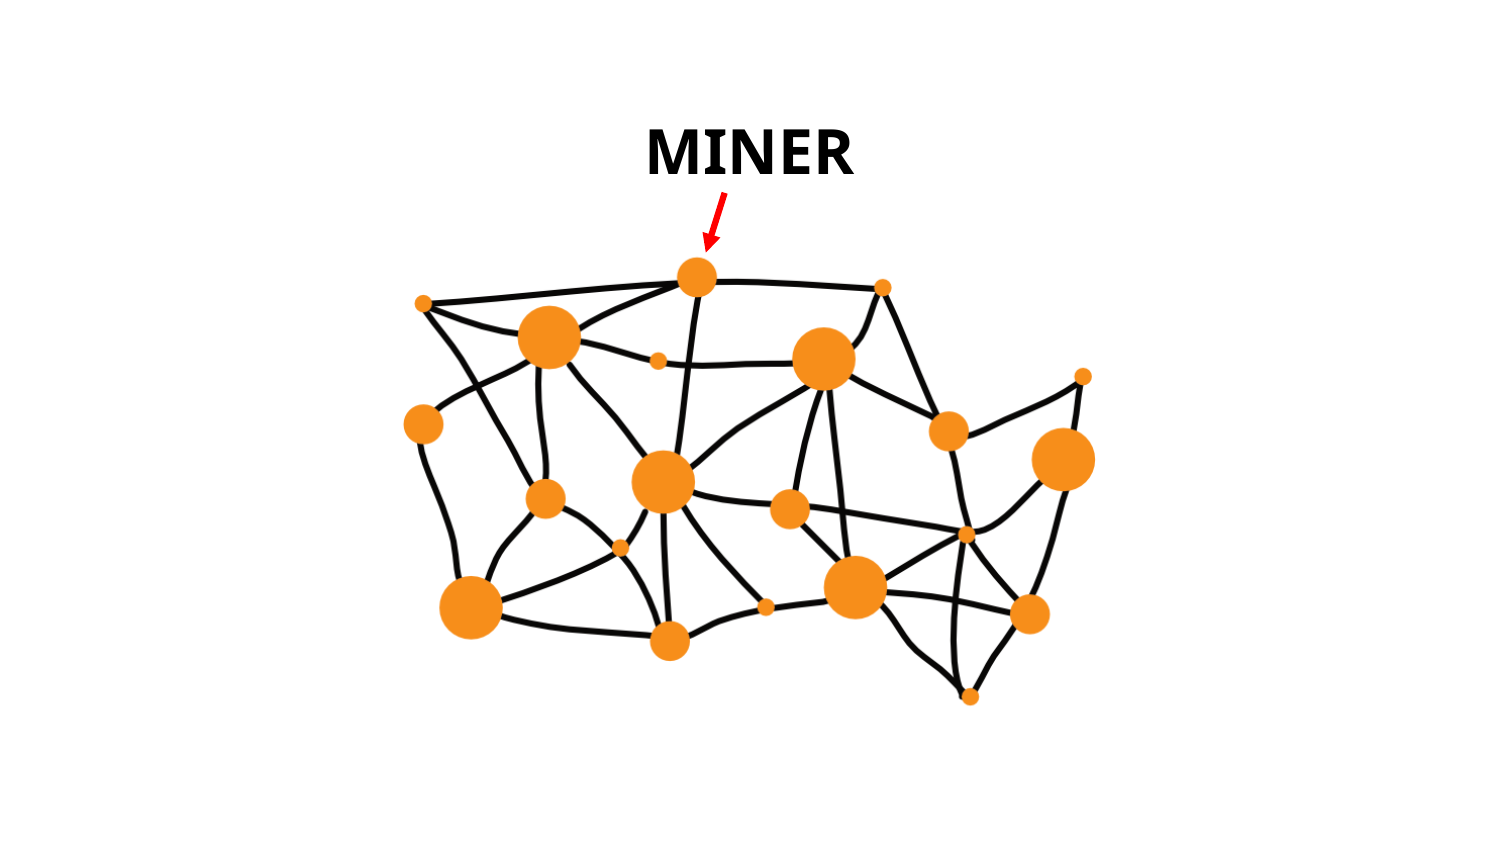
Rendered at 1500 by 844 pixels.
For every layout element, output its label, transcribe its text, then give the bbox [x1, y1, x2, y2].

picture [306, 201, 1194, 758]
title MINER [213, 77, 1287, 202]
